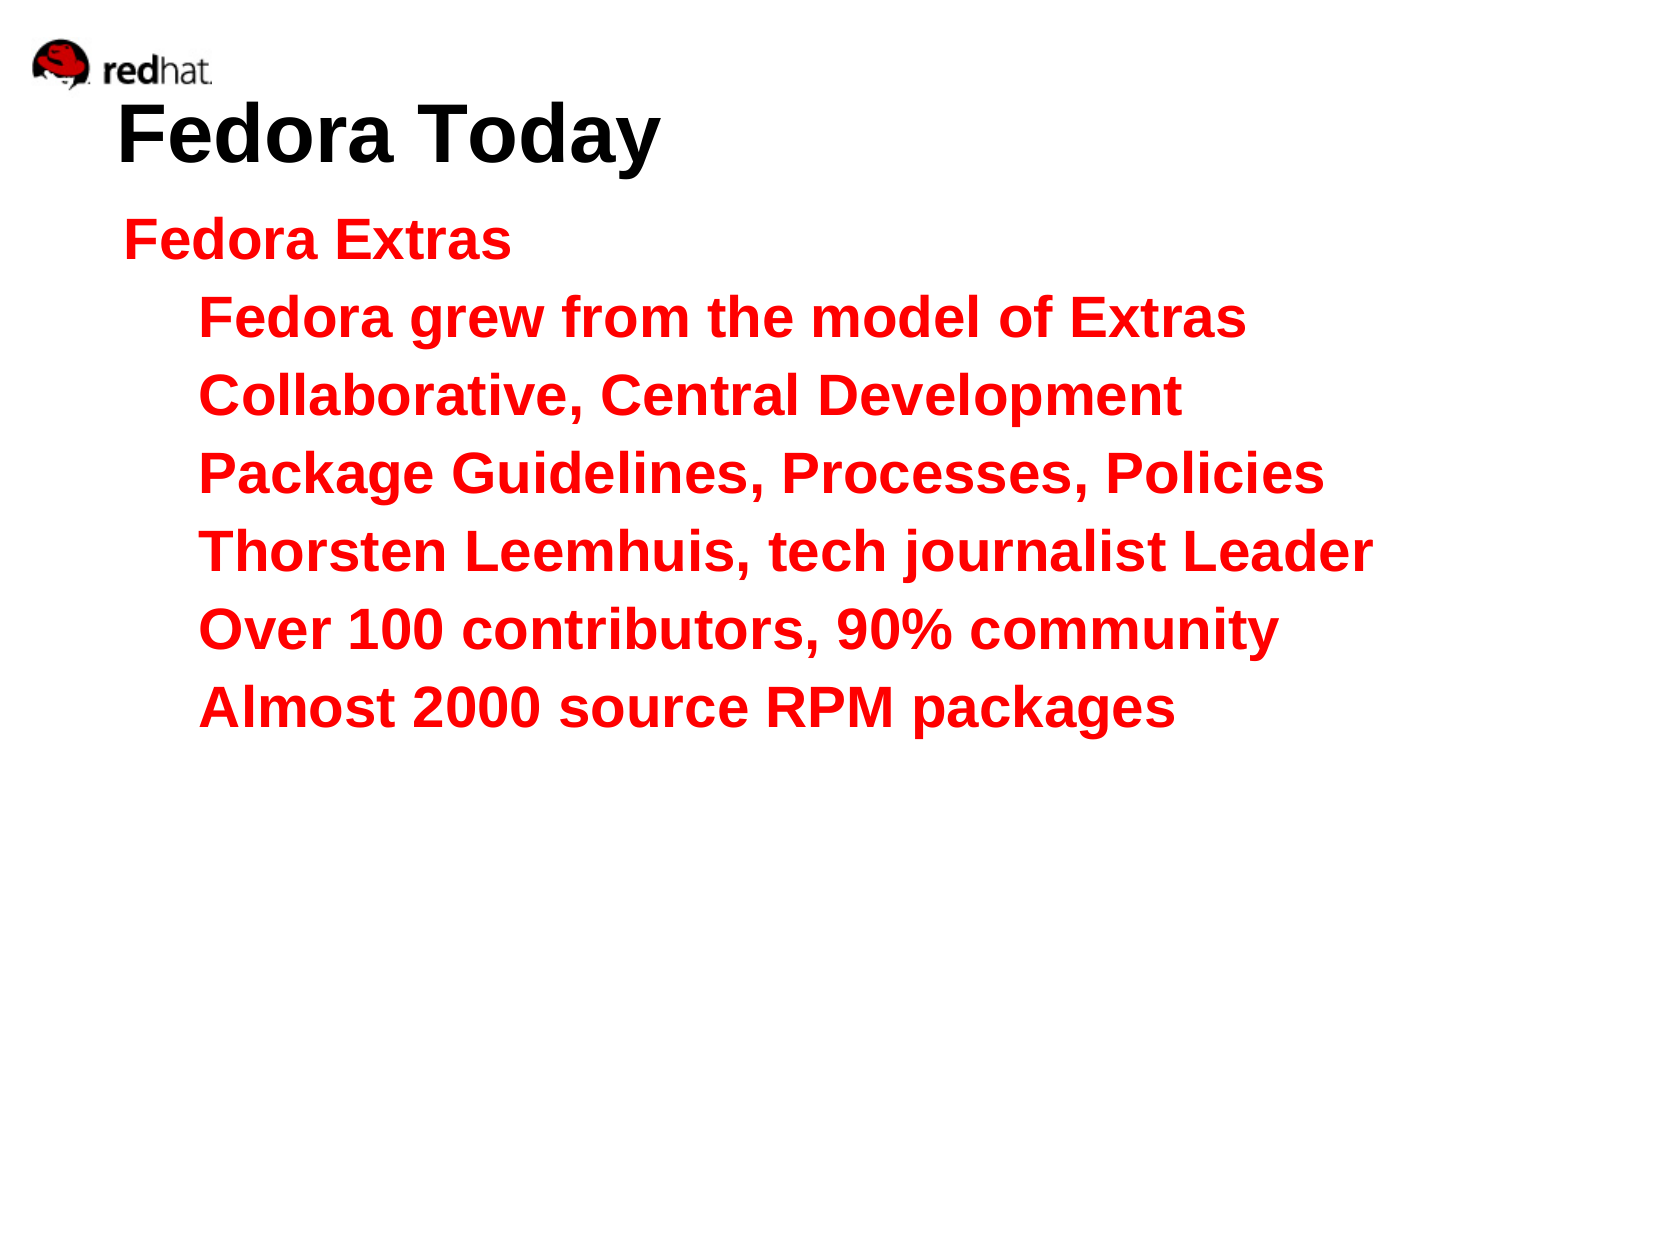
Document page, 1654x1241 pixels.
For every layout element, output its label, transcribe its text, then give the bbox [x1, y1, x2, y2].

list Fedora Extras Fedora grew from the model of Extras Collaborative, Central Development Package Guidelines, Processes, Policies Thorsten Leemhuis, tech journalist Leader Over 100 contributors, 90% community Almost 2000 source RPM packages [123, 206, 1529, 1075]
picture [31, 37, 212, 98]
title Fedora Today [116, 70, 1522, 197]
